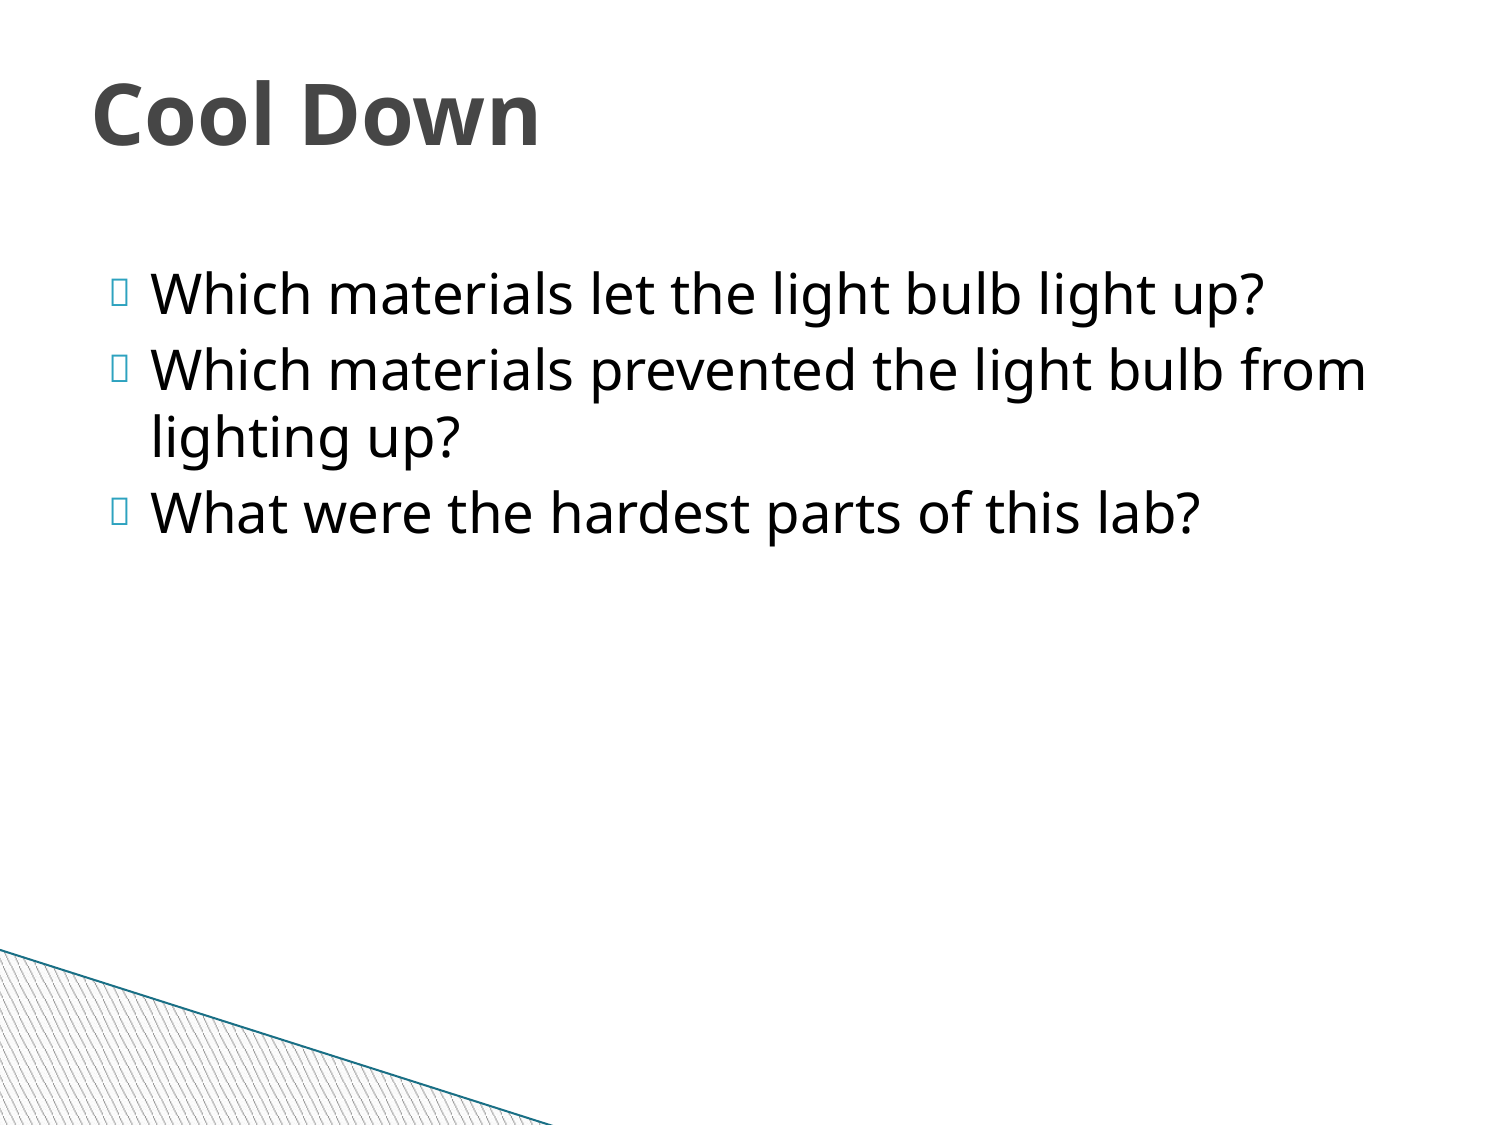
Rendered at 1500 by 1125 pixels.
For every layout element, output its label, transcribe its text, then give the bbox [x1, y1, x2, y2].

picture [0, 952, 543, 1125]
list Which materials let the light bulb light up? Which materials prevented the light bulb from lighting up? What were the hardest parts of this lab? [75, 243, 1425, 986]
title Cool Down [75, 45, 1425, 233]
